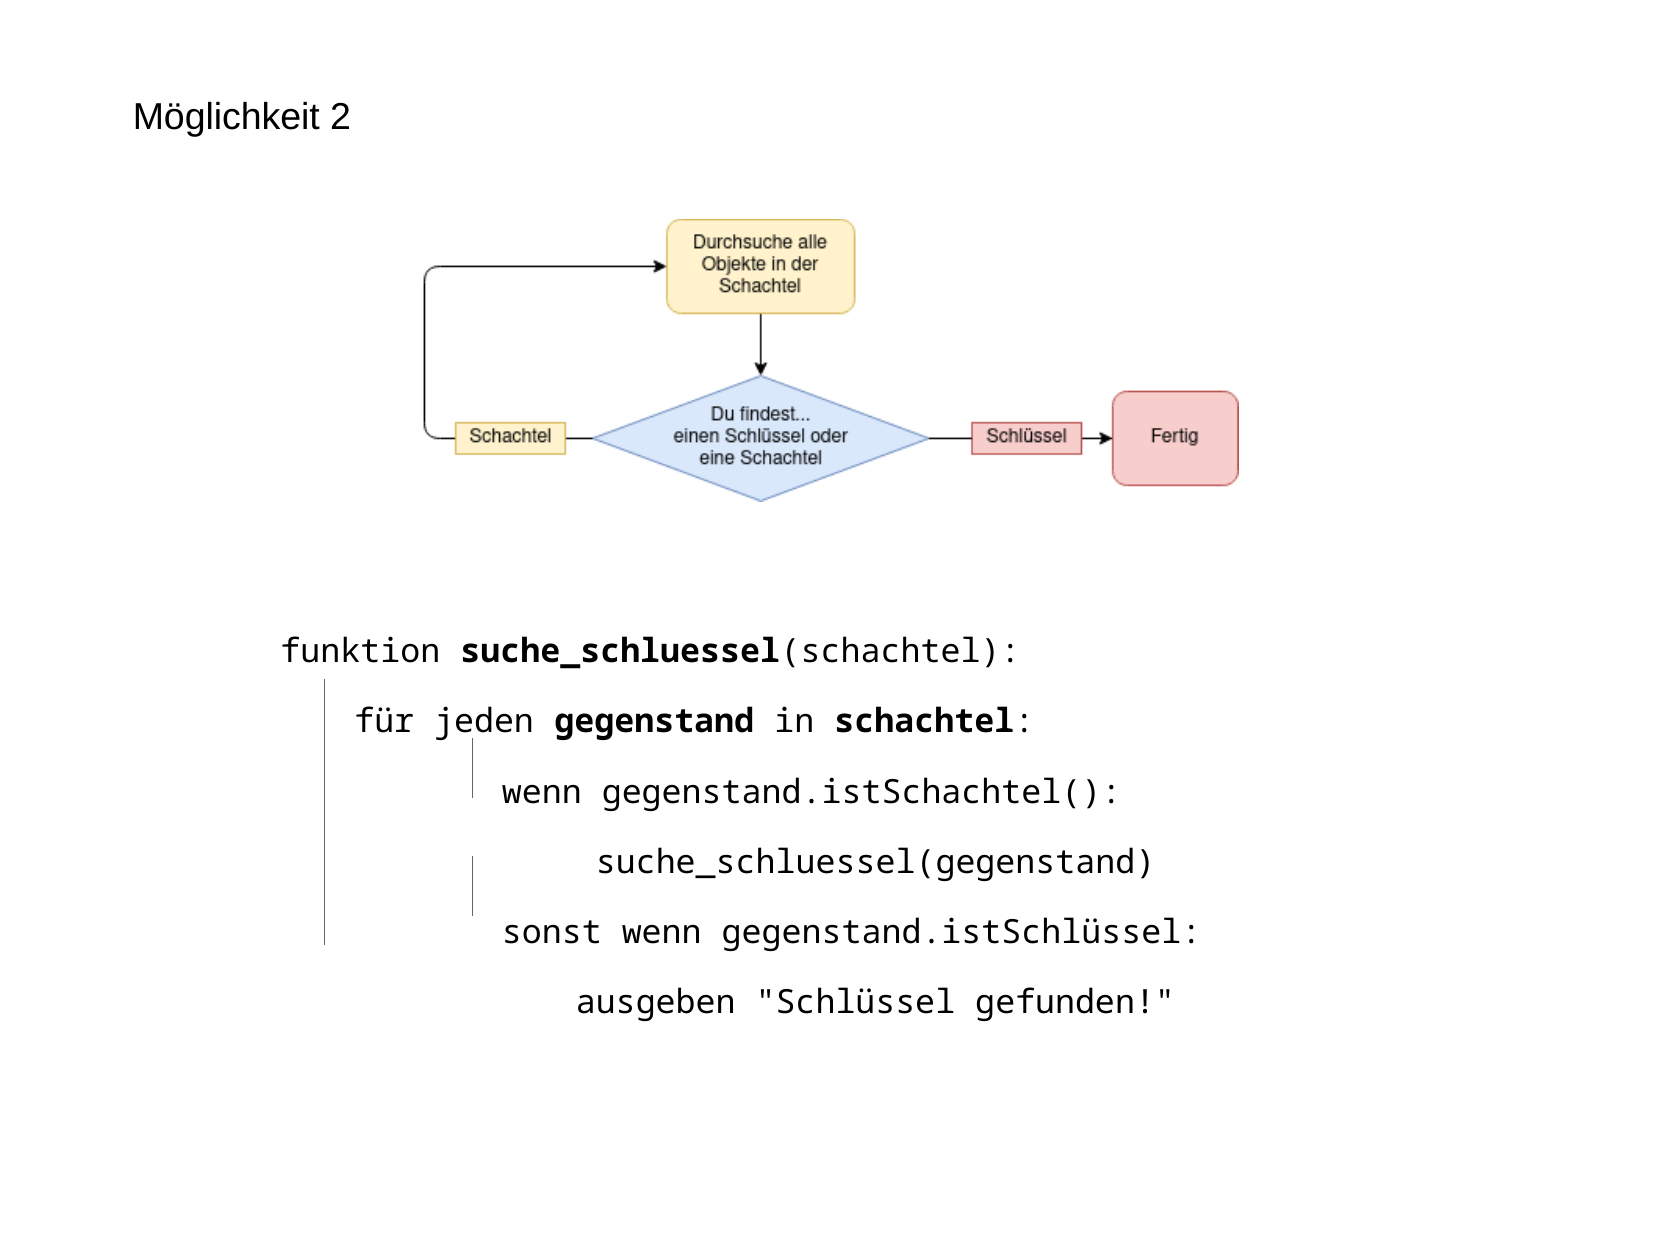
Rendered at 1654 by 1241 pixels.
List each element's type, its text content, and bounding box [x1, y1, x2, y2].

picture [413, 219, 1239, 502]
text_box funktion suche_schluessel(schachtel): für jeden gegenstand in schachtel: wenn gegenstand.istSchachtel(): suche_schluessel(gegenstand) sonst wenn gegenstand.istSchlüssel: ausgeben "Schlüssel gefunden!" [265, 620, 1359, 1182]
text_box Möglichkeit 2 [118, 88, 650, 146]
